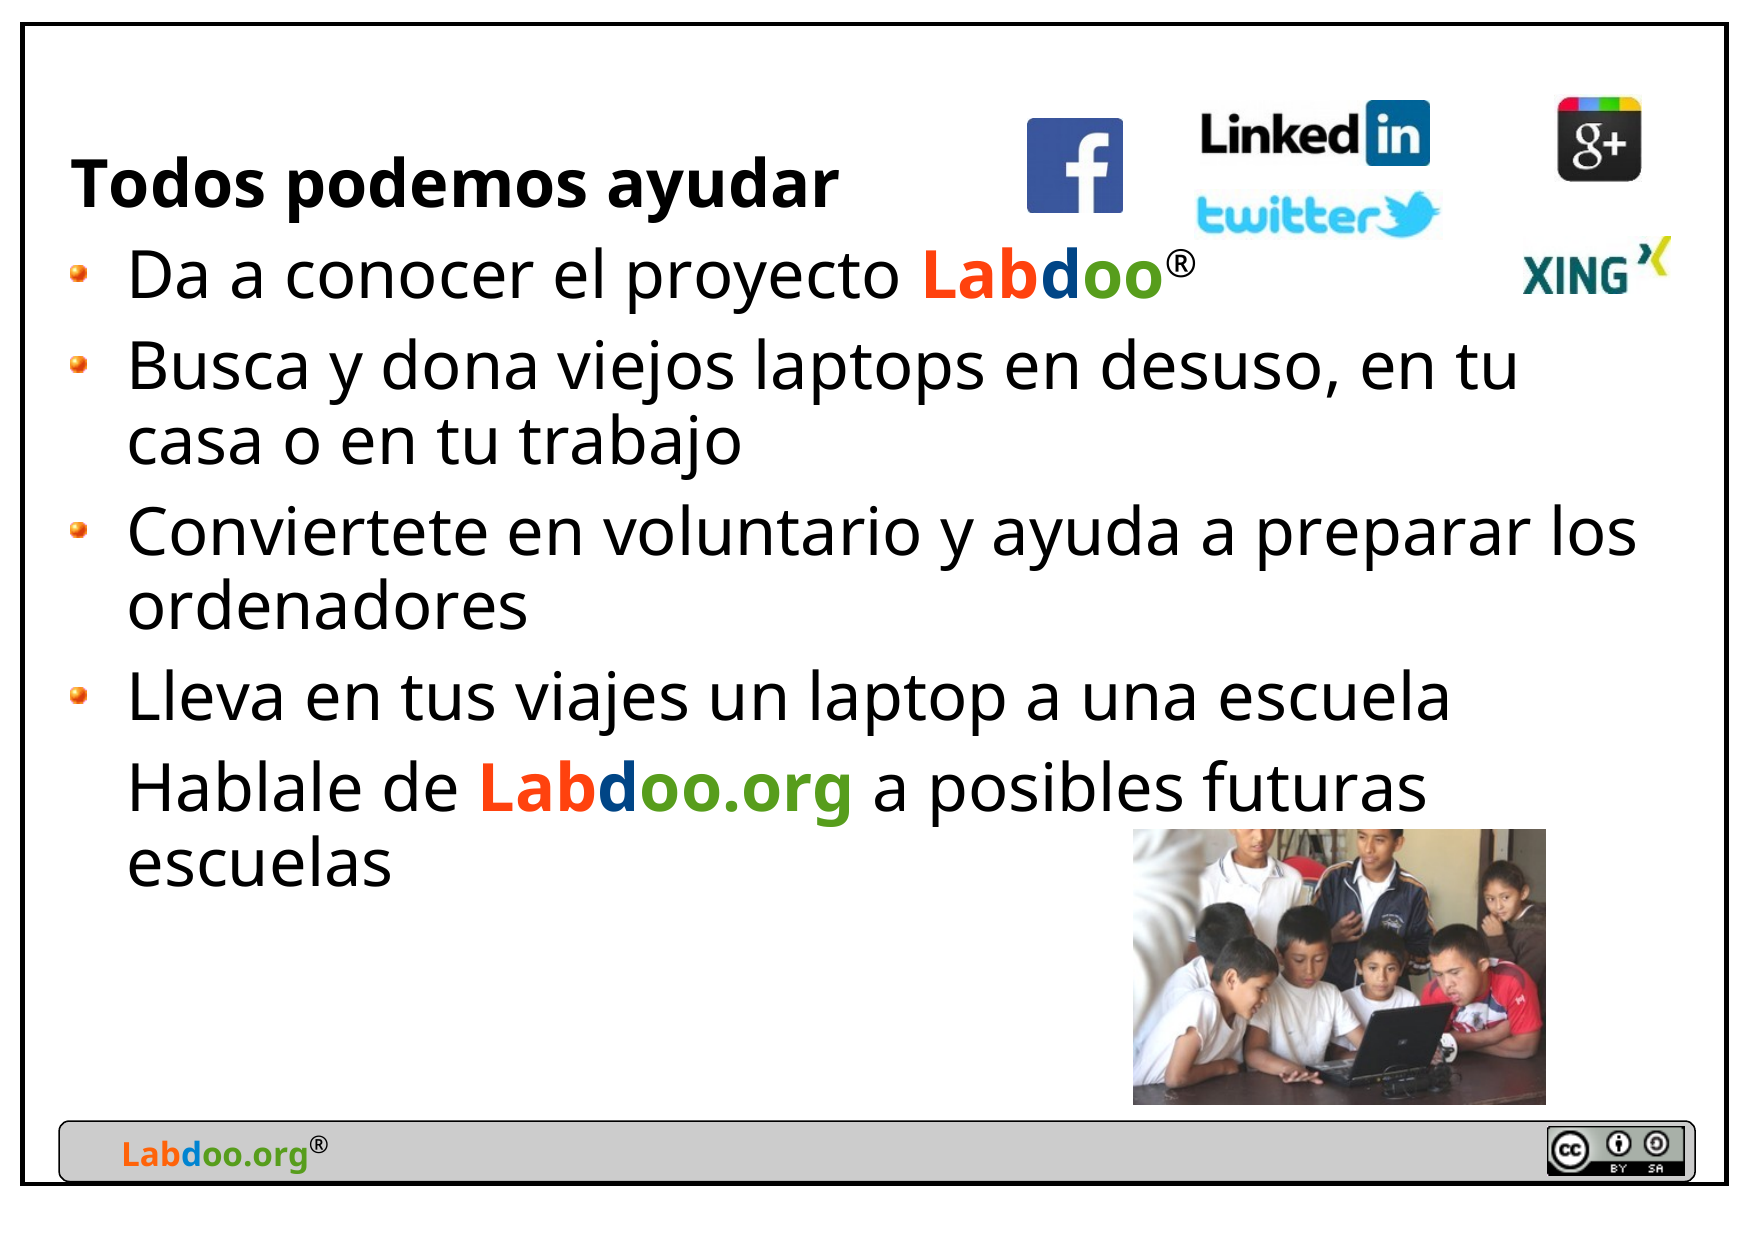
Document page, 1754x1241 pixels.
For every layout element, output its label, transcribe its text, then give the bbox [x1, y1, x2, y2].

picture [1027, 118, 1123, 213]
text_box Labdoo.org® [106, 1100, 1184, 1179]
picture [1200, 100, 1376, 166]
picture [1194, 189, 1443, 240]
picture [1389, 105, 1394, 114]
picture [1421, 100, 1430, 105]
picture [1547, 1126, 1685, 1176]
picture [1374, 113, 1422, 156]
picture [1133, 829, 1546, 1105]
picture [1377, 100, 1383, 110]
picture [1523, 236, 1671, 294]
picture [1554, 94, 1642, 182]
list Todos podemos ayudar Da a conocer el proyecto Labdoo® Busca y dona viejos laptops en desuso, en tu casa o en tu trabajo Conviertete en voluntario y ayuda a preparar los ordenadores Lleva en tus viajes un laptop a una escuela Hablale de Labdoo.org a posibles futuras escuelas [70, 143, 1666, 1052]
